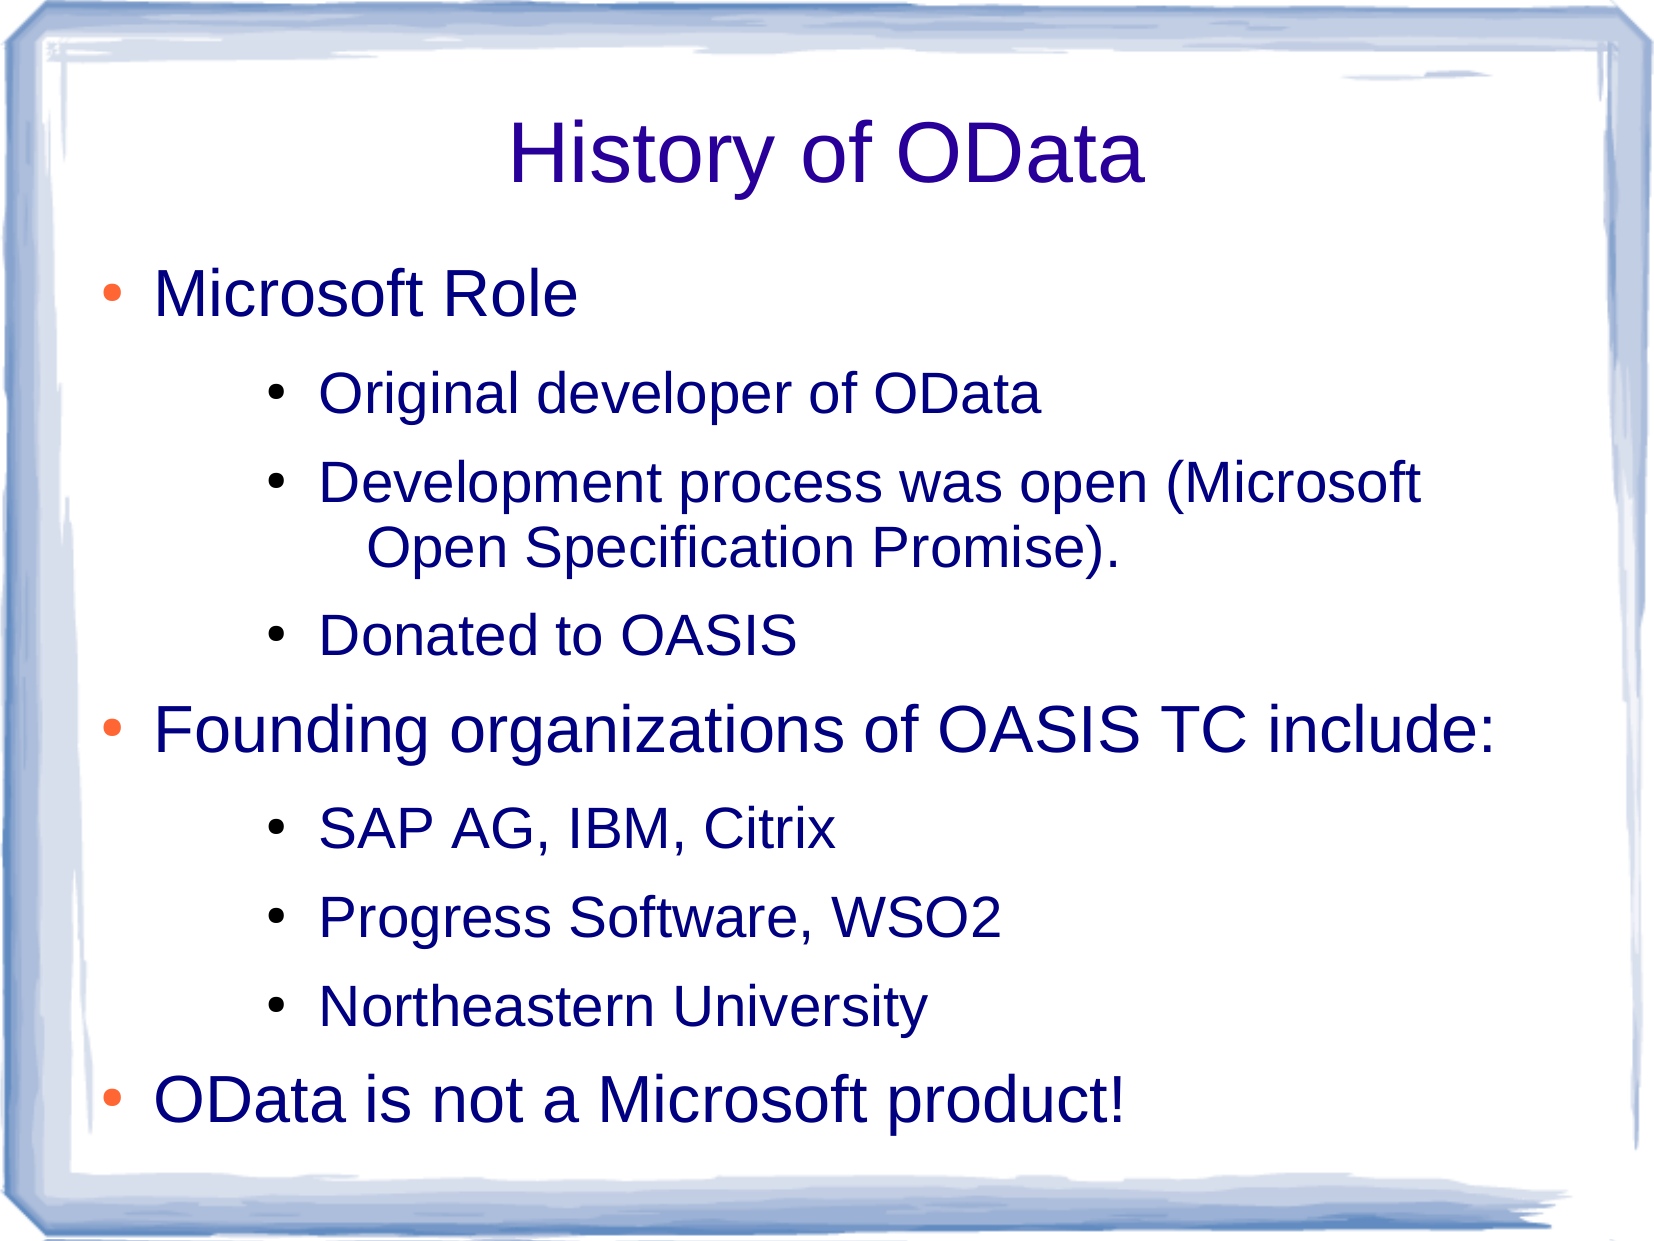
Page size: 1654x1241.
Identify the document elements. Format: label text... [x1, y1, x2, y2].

picture [0, 0, 1654, 1241]
list Microsoft Role Original developer of OData Development process was open (Microsoft Open Specification Promise). Donated to OASIS Founding organizations of OASIS TC include: SAP AG, IBM, Citrix Progress Software, WSO2 Northeastern University OData is not a Microsoft product! [82, 256, 1571, 1137]
title History of OData [82, 49, 1571, 256]
